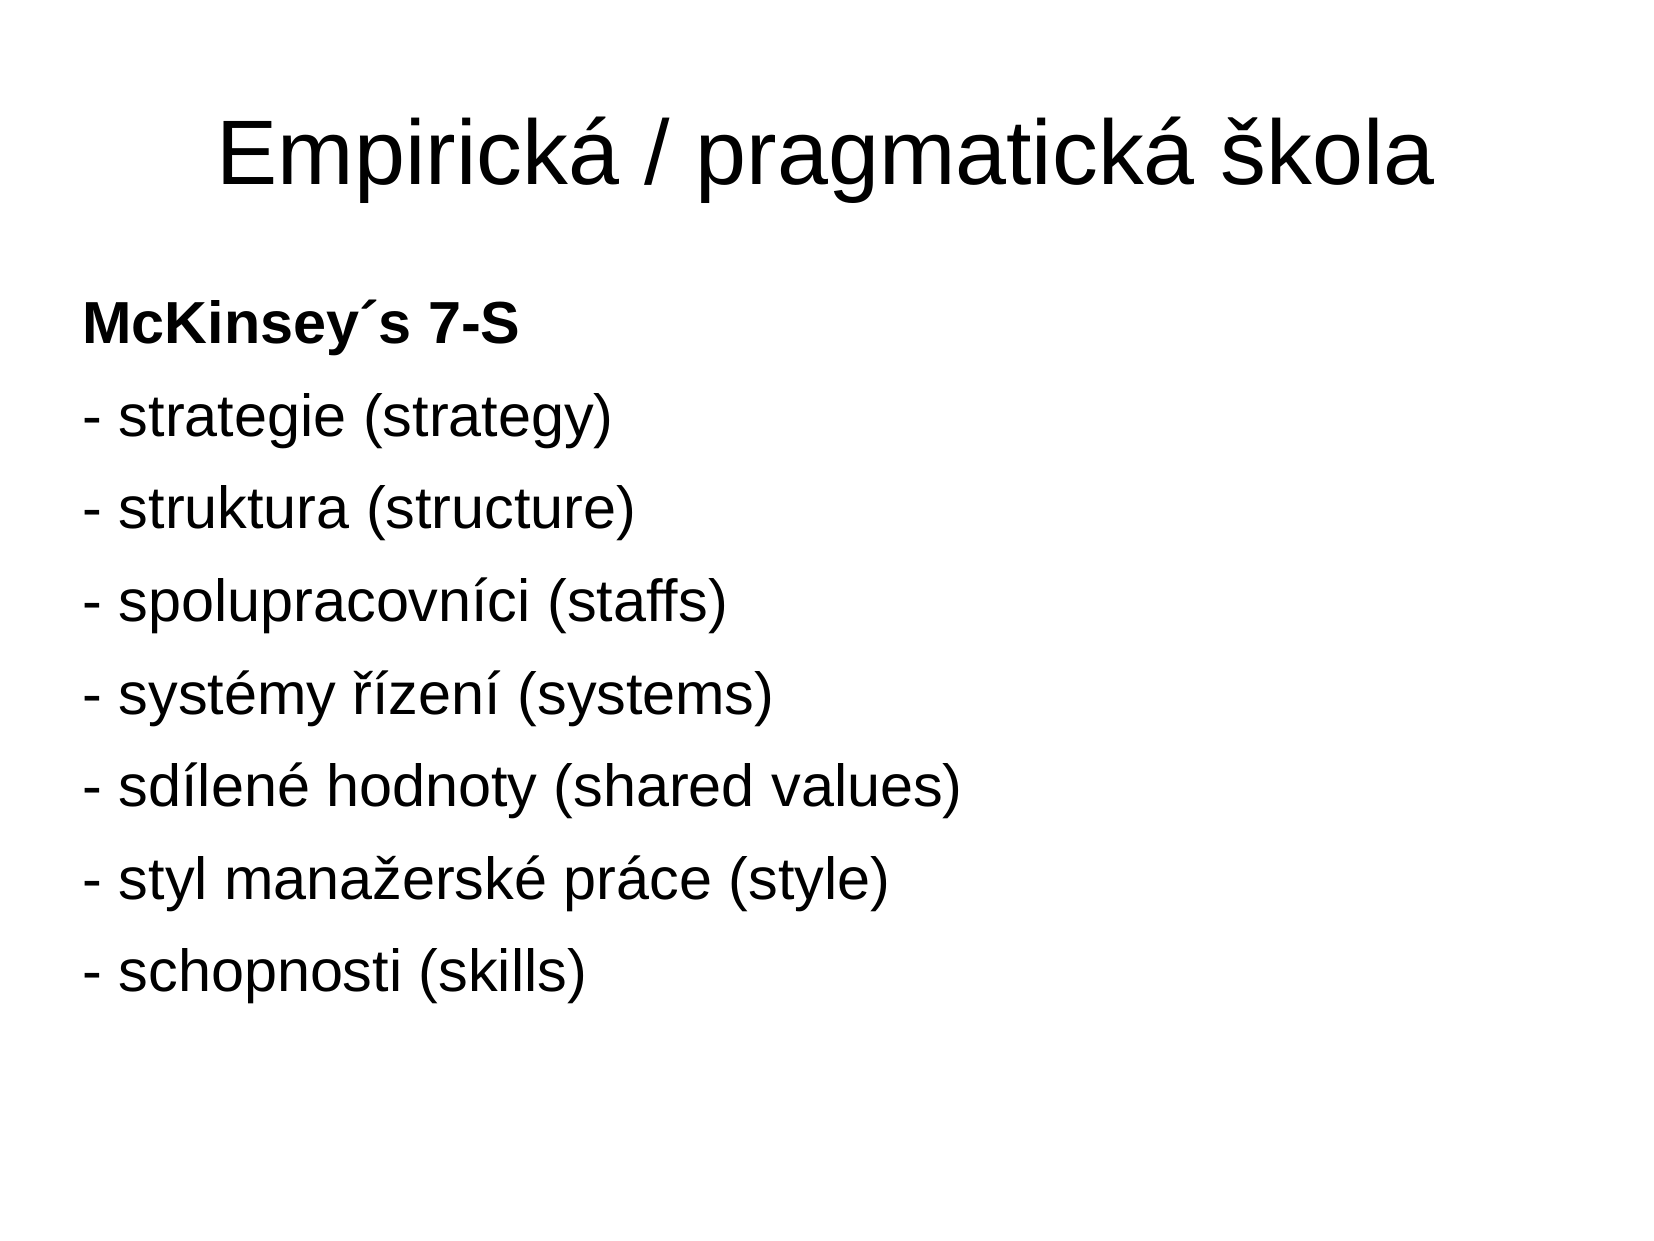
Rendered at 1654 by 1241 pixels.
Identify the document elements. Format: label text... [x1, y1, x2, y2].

list McKinsey´s 7-S - strategie (strategy) - struktura (structure) - spolupracovníci (staffs) - systémy řízení (systems) - sdílené hodnoty (shared values) - styl manažerské práce (style) - schopnosti (skills) [82, 290, 1571, 1010]
title Empirická / pragmatická škola [82, 49, 1571, 257]
